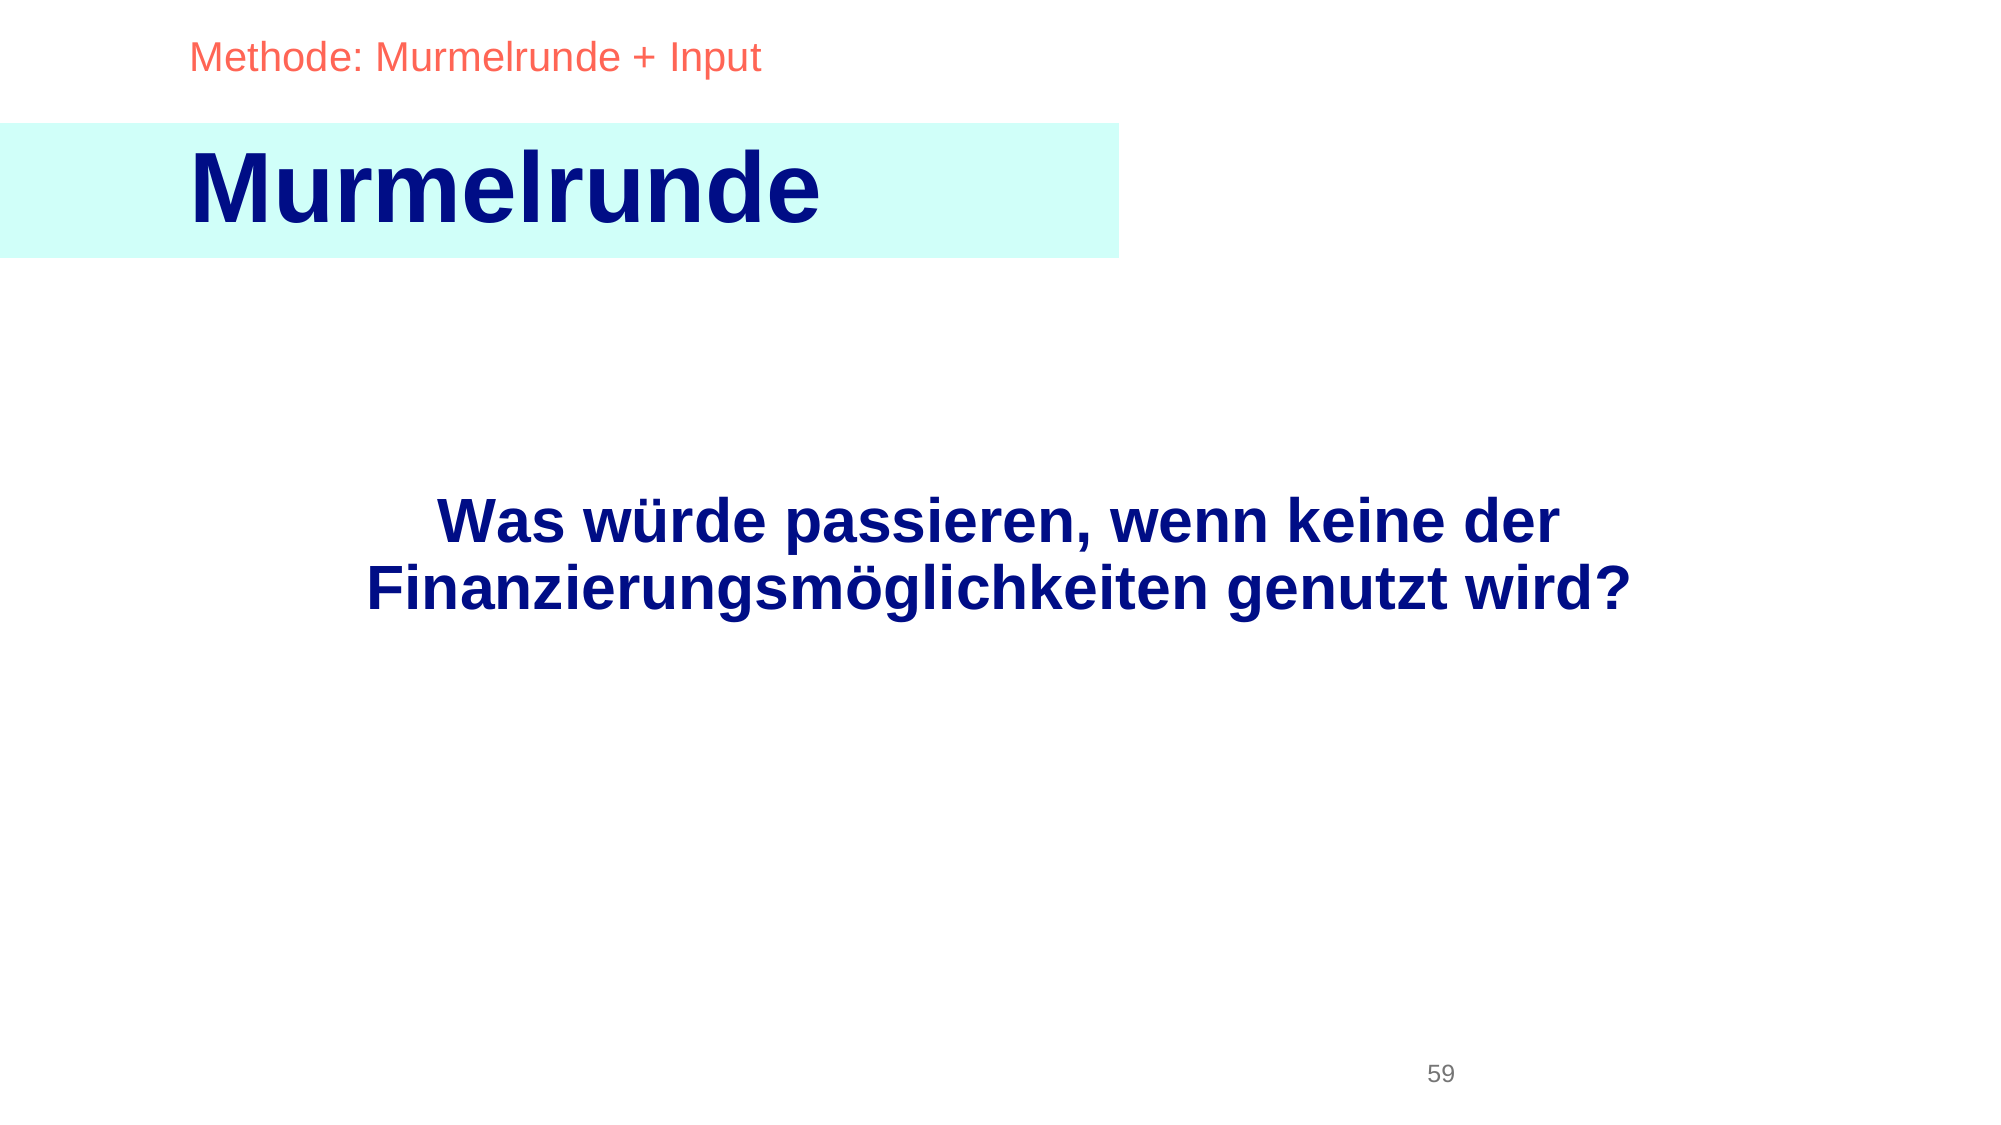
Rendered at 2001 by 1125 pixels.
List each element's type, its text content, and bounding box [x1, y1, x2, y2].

list Methode: Murmelrunde + Input [137, 27, 1119, 107]
list Murmelrunde [137, 129, 1093, 258]
list Was würde passieren, wenn keine der Finanzierungsmöglichkeiten genutzt wird? [137, 480, 1863, 645]
